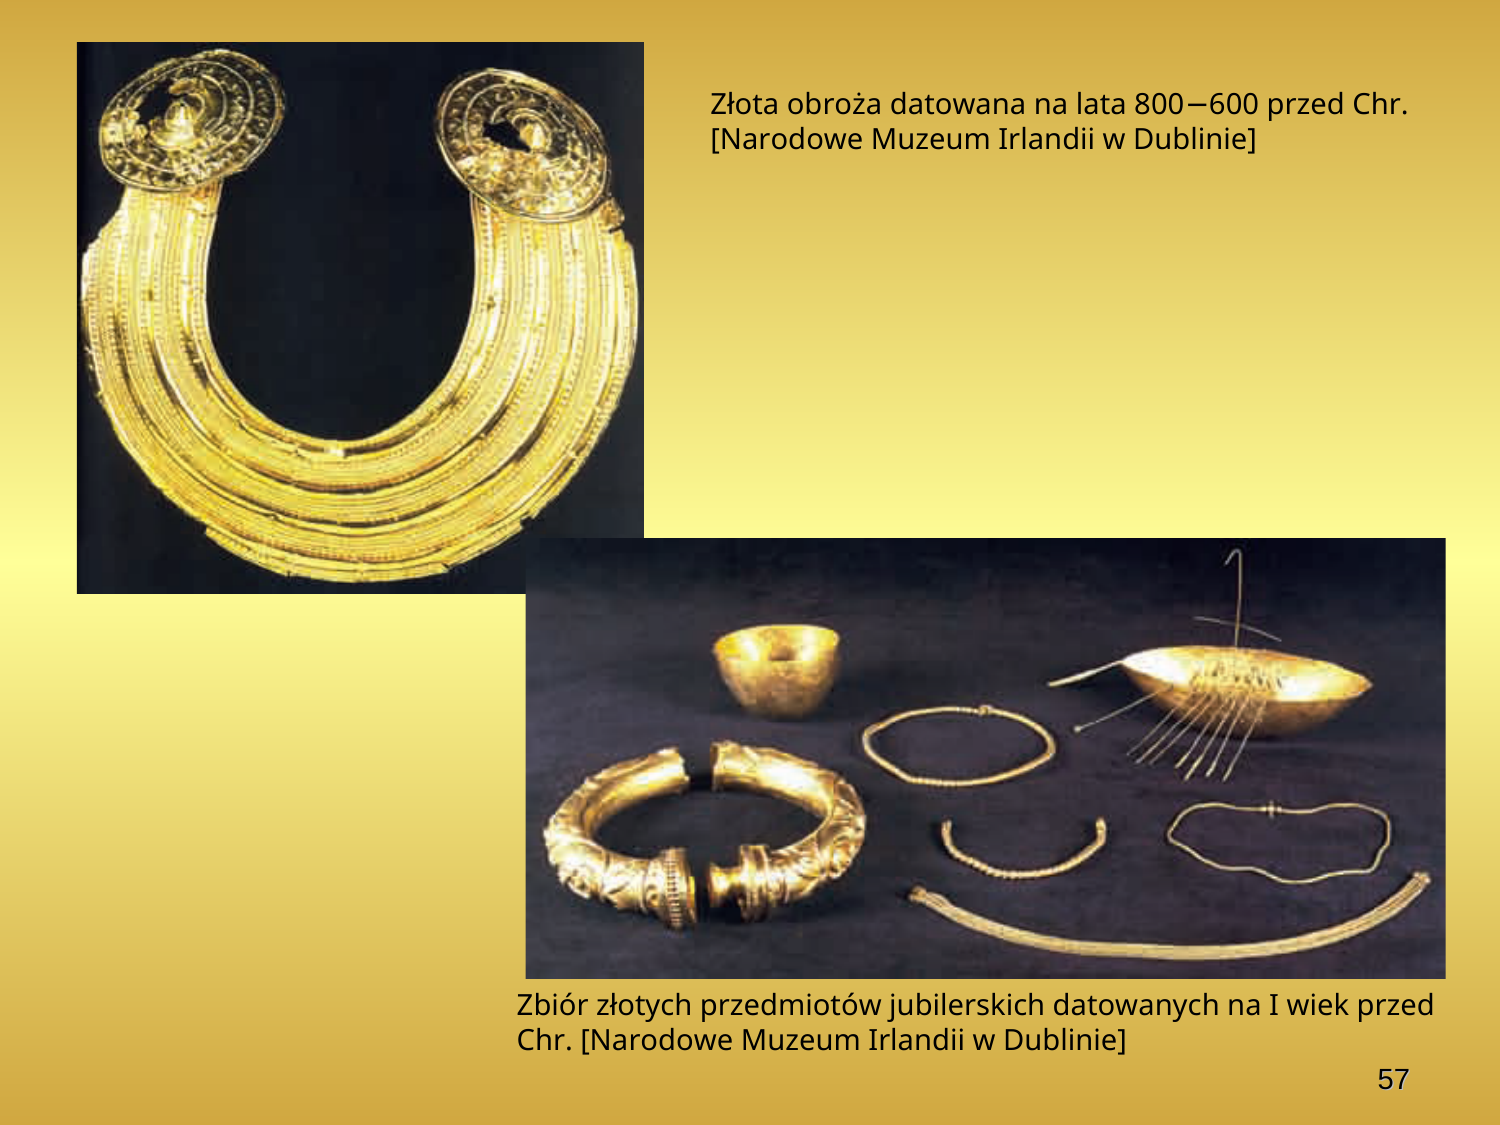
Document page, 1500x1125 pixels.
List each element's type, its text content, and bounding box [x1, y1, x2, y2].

picture [76, 42, 1446, 978]
text_box Złota obroża datowana na lata 800−600 przed Chr. [Narodowe Muzeum Irlandii w Dublinie] [695, 78, 1446, 164]
text_box Zbiór złotych przedmiotów jubilerskich datowanych na I wiek przed Chr. [Narodowe Muzeum Irlandii w Dublinie] [501, 978, 1483, 1065]
text_box <numer> [1074, 1065, 1426, 1103]
